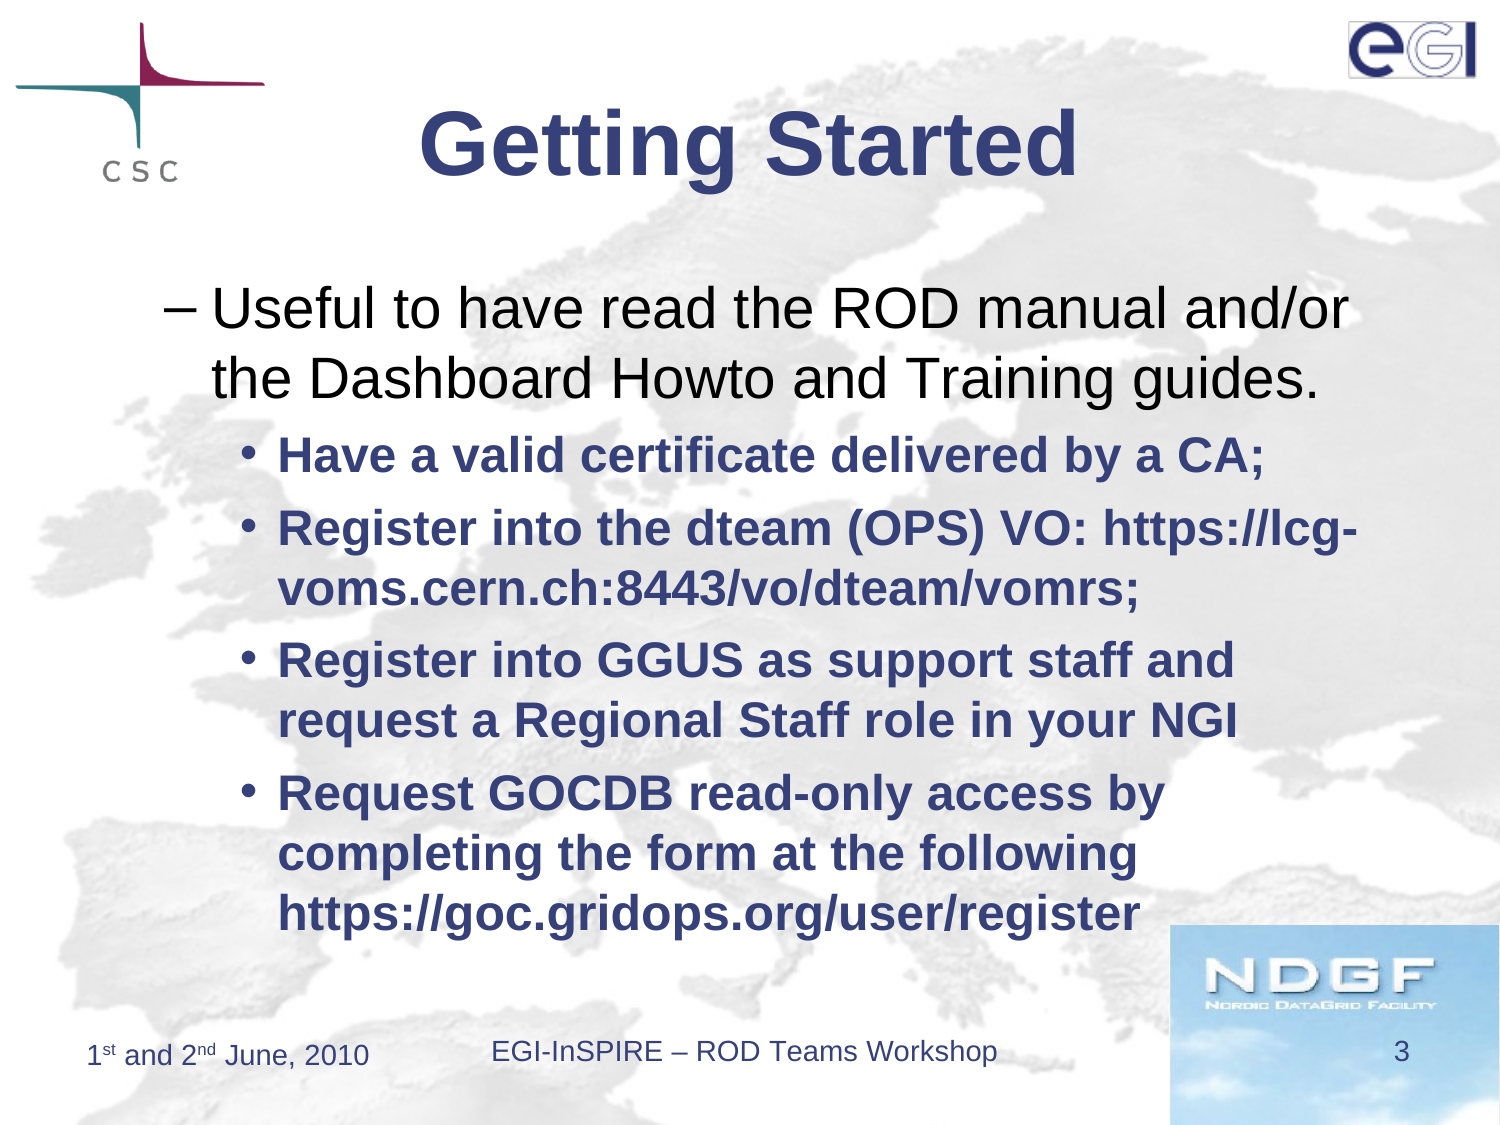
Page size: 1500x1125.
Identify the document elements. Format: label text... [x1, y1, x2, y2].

title Getting Started [75, 13, 1426, 262]
picture [0, 0, 1500, 1125]
list Useful to have read the ROD manual and/or the Dashboard Howto and Training guides. Have a valid certificate delivered by a CA; Register into the dteam (OPS) VO: https://lcg-voms.cern.ch:8443/vo/dteam/vomrs; Register into GGUS as support staff and request a Regional Staff role in your NGI Request GOCDB read-only access by completing the form at the following https://goc.gridops.org/user/register [75, 262, 1426, 1006]
